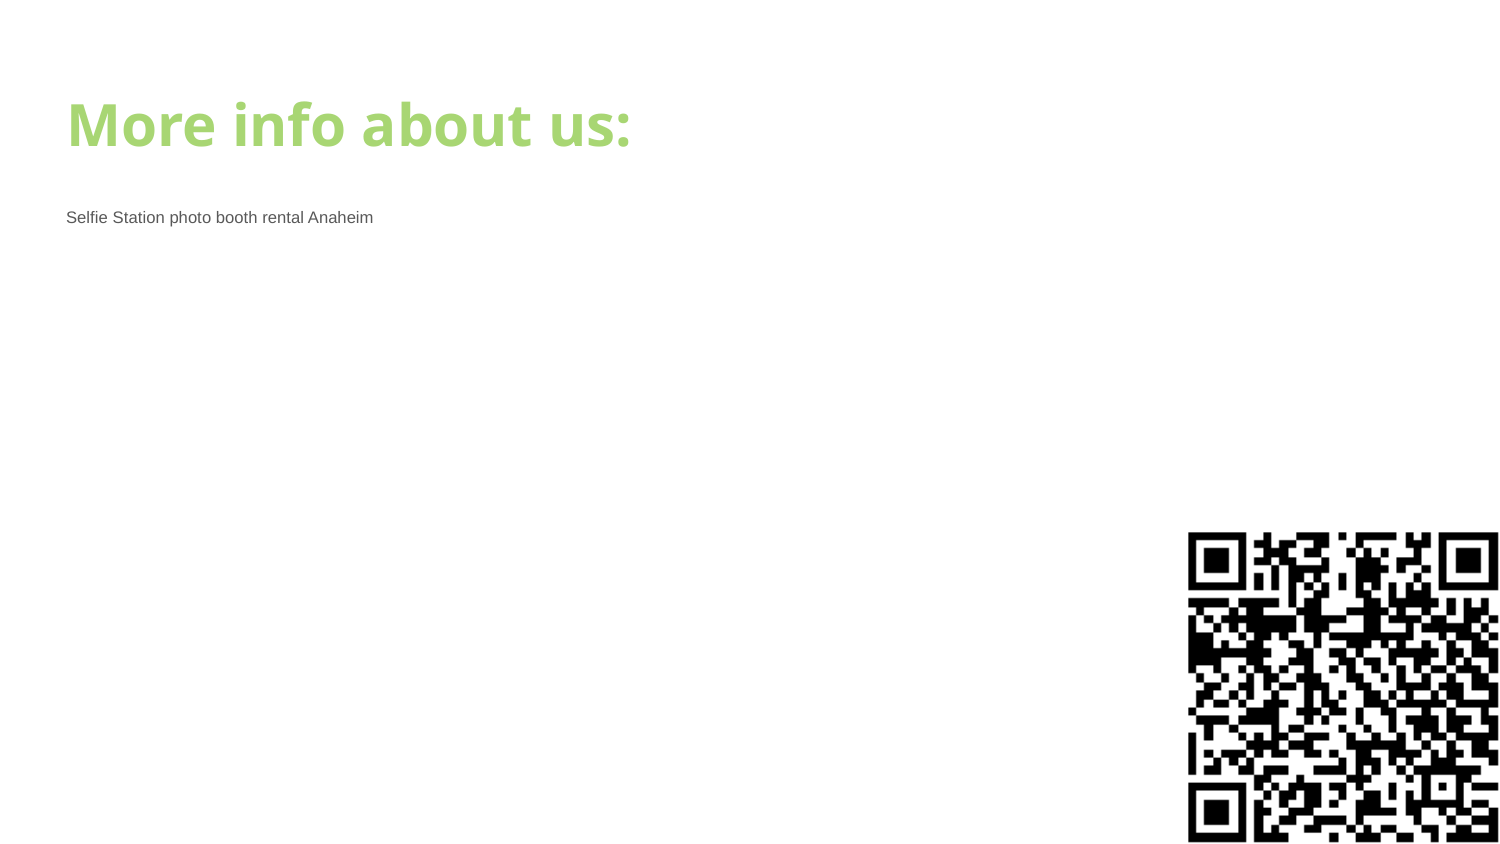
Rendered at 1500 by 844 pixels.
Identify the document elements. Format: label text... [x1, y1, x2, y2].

title More info about us: [51, 72, 1449, 167]
picture [1187, 531, 1500, 844]
list Selfie Station photo booth rental Anaheim [51, 189, 1449, 750]
